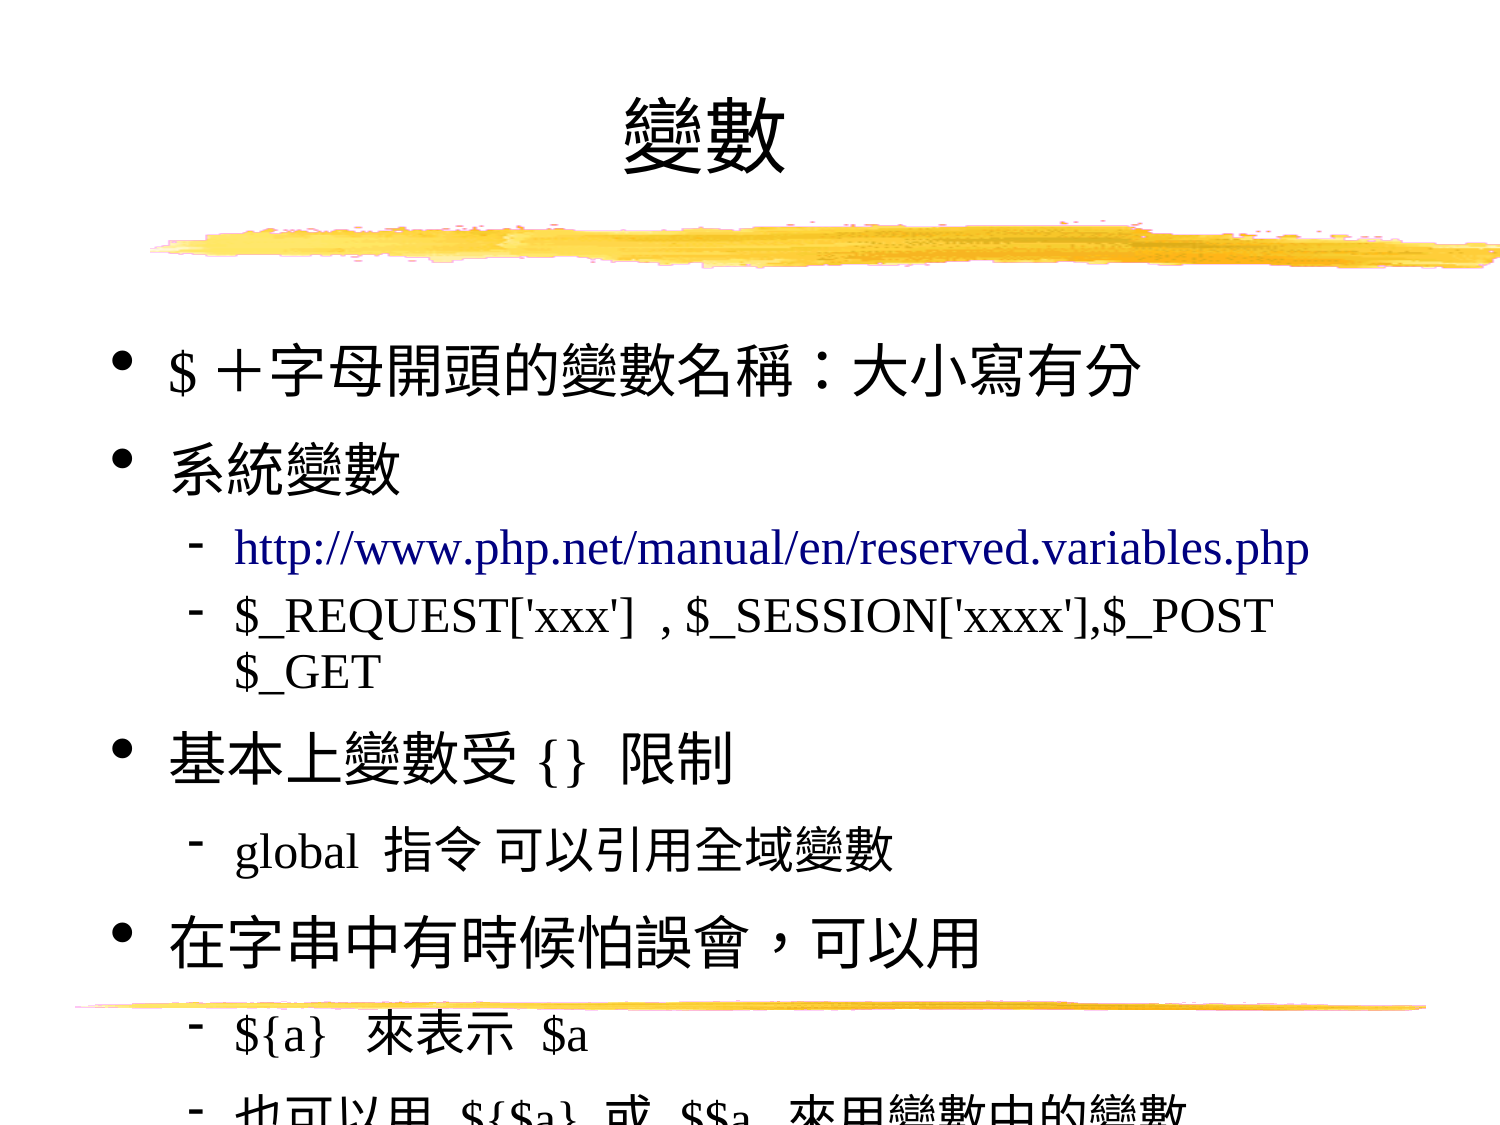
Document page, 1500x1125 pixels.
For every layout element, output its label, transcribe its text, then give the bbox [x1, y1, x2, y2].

title 變數 [66, 44, 1342, 218]
picture [1388, 999, 1426, 1013]
picture [150, 215, 1500, 279]
list $＋字母開頭的變數名稱：大小寫有分 系統變數 http://www.php.net/manual/en/reserved.variables.php $_REQUEST['xxx'] , $_SESSION['xxxx'],$_POST $_GET 基本上變數受{} 限制 global 指令 可以引用全域變數 在字串中有時候怕誤會，可以用 ${a} 來表示 $a 也可以用 ${$a} 或 $$a 來用變數中的變數 [112, 324, 1388, 1059]
picture [75, 999, 112, 1013]
